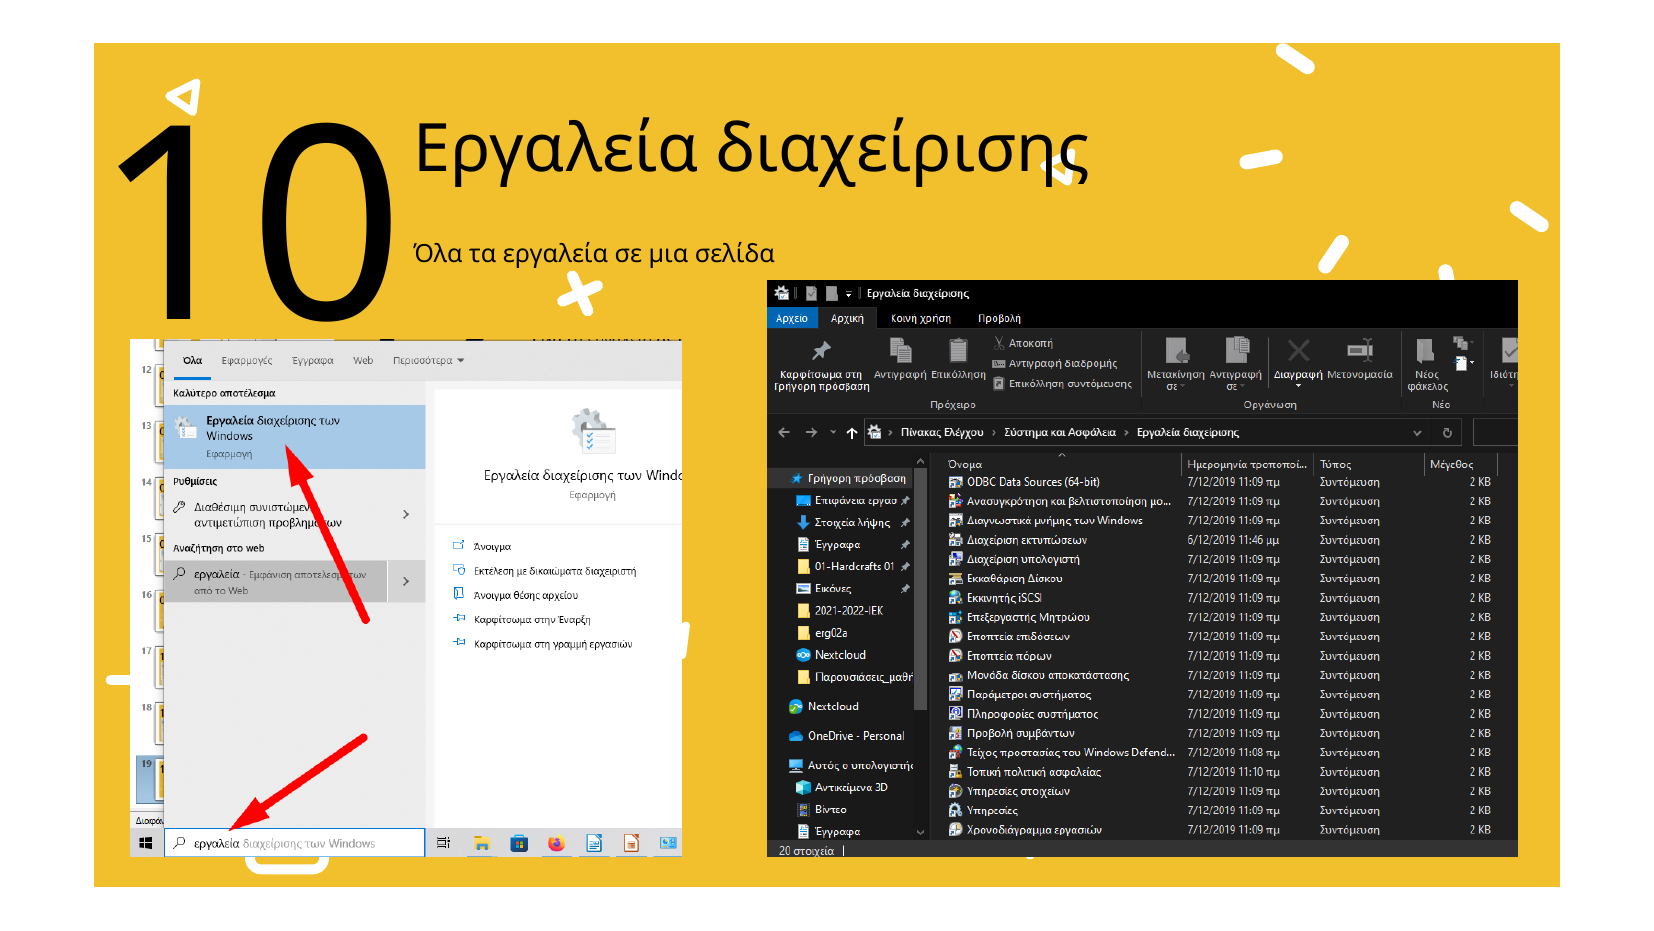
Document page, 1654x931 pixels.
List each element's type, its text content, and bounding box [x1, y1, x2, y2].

picture [767, 280, 1518, 857]
title 10 [94, 29, 440, 399]
picture [130, 339, 682, 857]
title Εργαλεία διαχείρισης [440, 54, 1477, 236]
text_box Όλα τα εργαλεία σε μια σελίδα [440, 202, 1074, 305]
